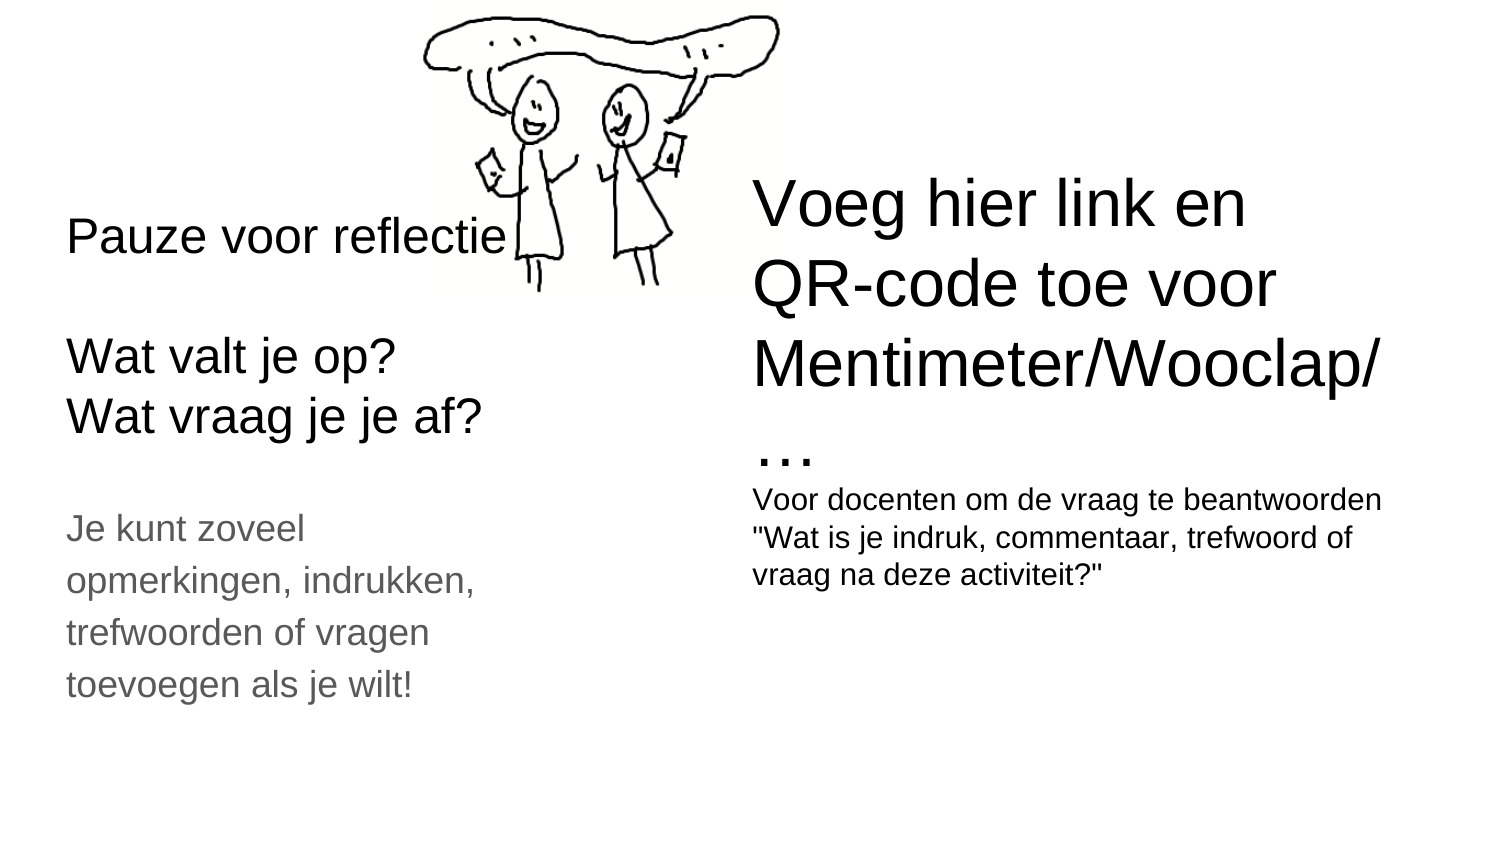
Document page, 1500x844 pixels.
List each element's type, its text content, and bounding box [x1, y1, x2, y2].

picture [419, 0, 783, 301]
list Je kunt zoveel opmerkingen, indrukken, trefwoorden of vragen toevoegen als je wilt! [51, 482, 512, 750]
title Pauze voor reflectie Wat valt je op? Wat vraag je je af? [51, 91, 584, 459]
text_box Voeg hier link en QR-code toe voor Mentimeter/Wooclap/… Voor docenten om de vraag te beantwoorden "Wat is je indruk, commentaar, trefwoord of vraag na deze activiteit?" [737, 144, 1403, 612]
